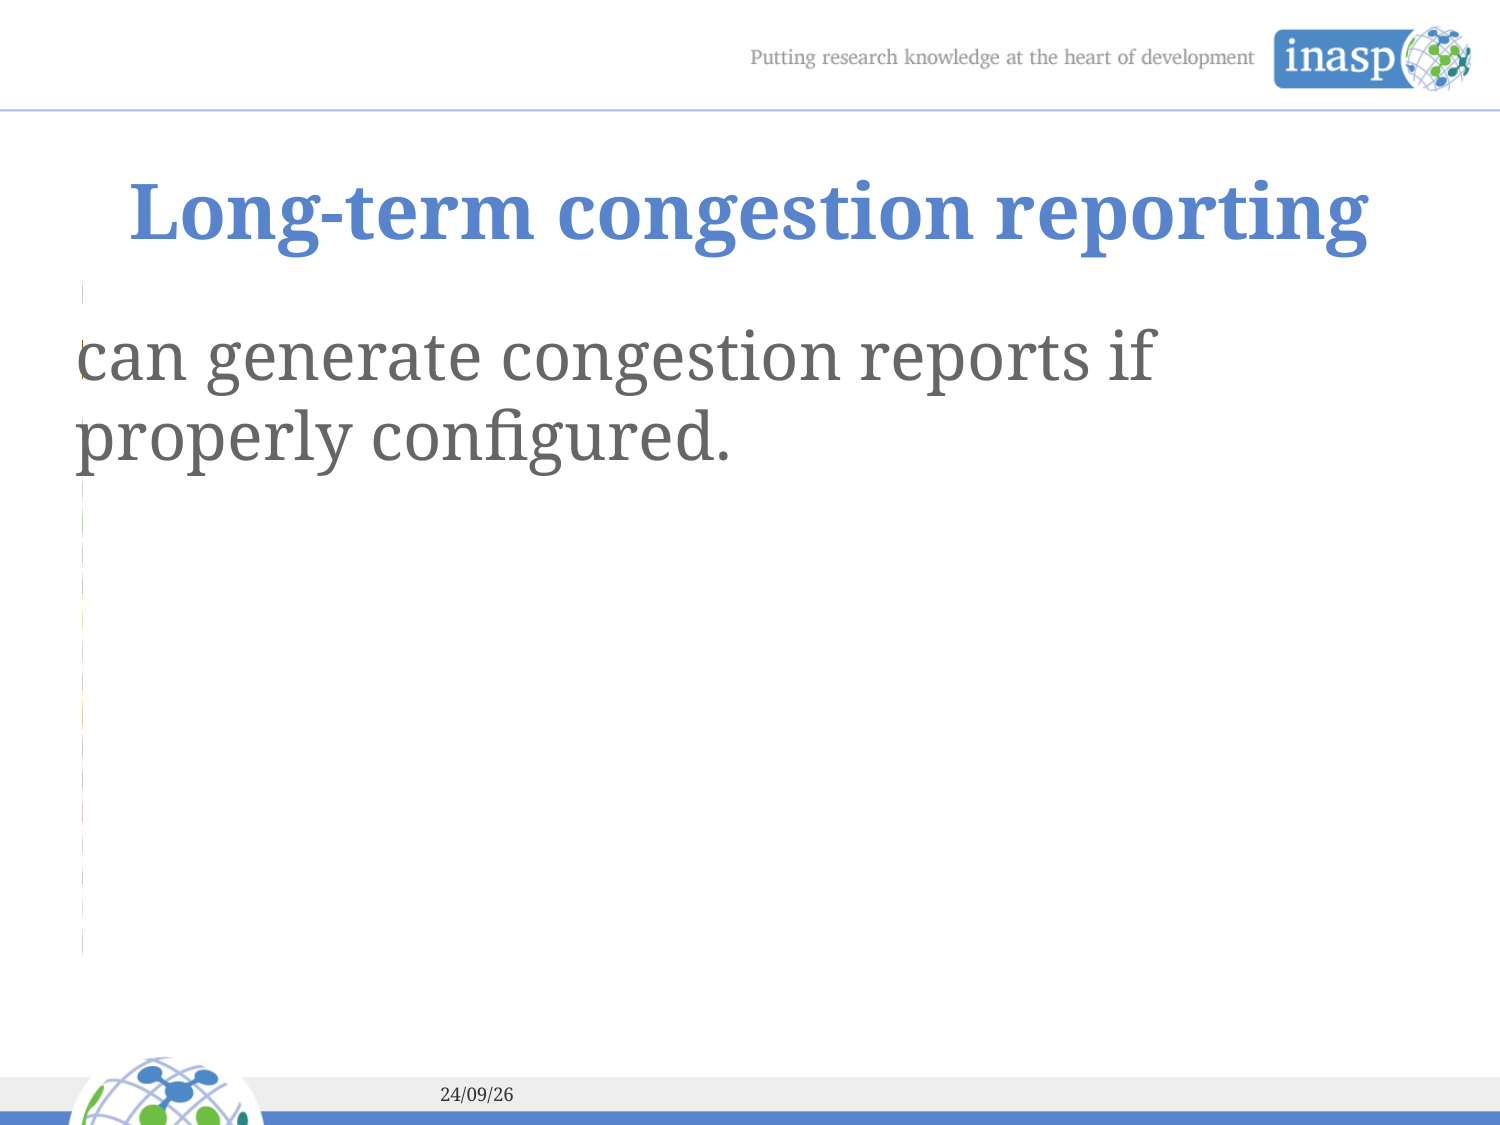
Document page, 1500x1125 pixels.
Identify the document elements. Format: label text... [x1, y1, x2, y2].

title Long-term congestion reporting [75, 129, 1426, 313]
list can generate congestion reports if properly configured. [75, 313, 1426, 967]
picture [0, 0, 1500, 1125]
